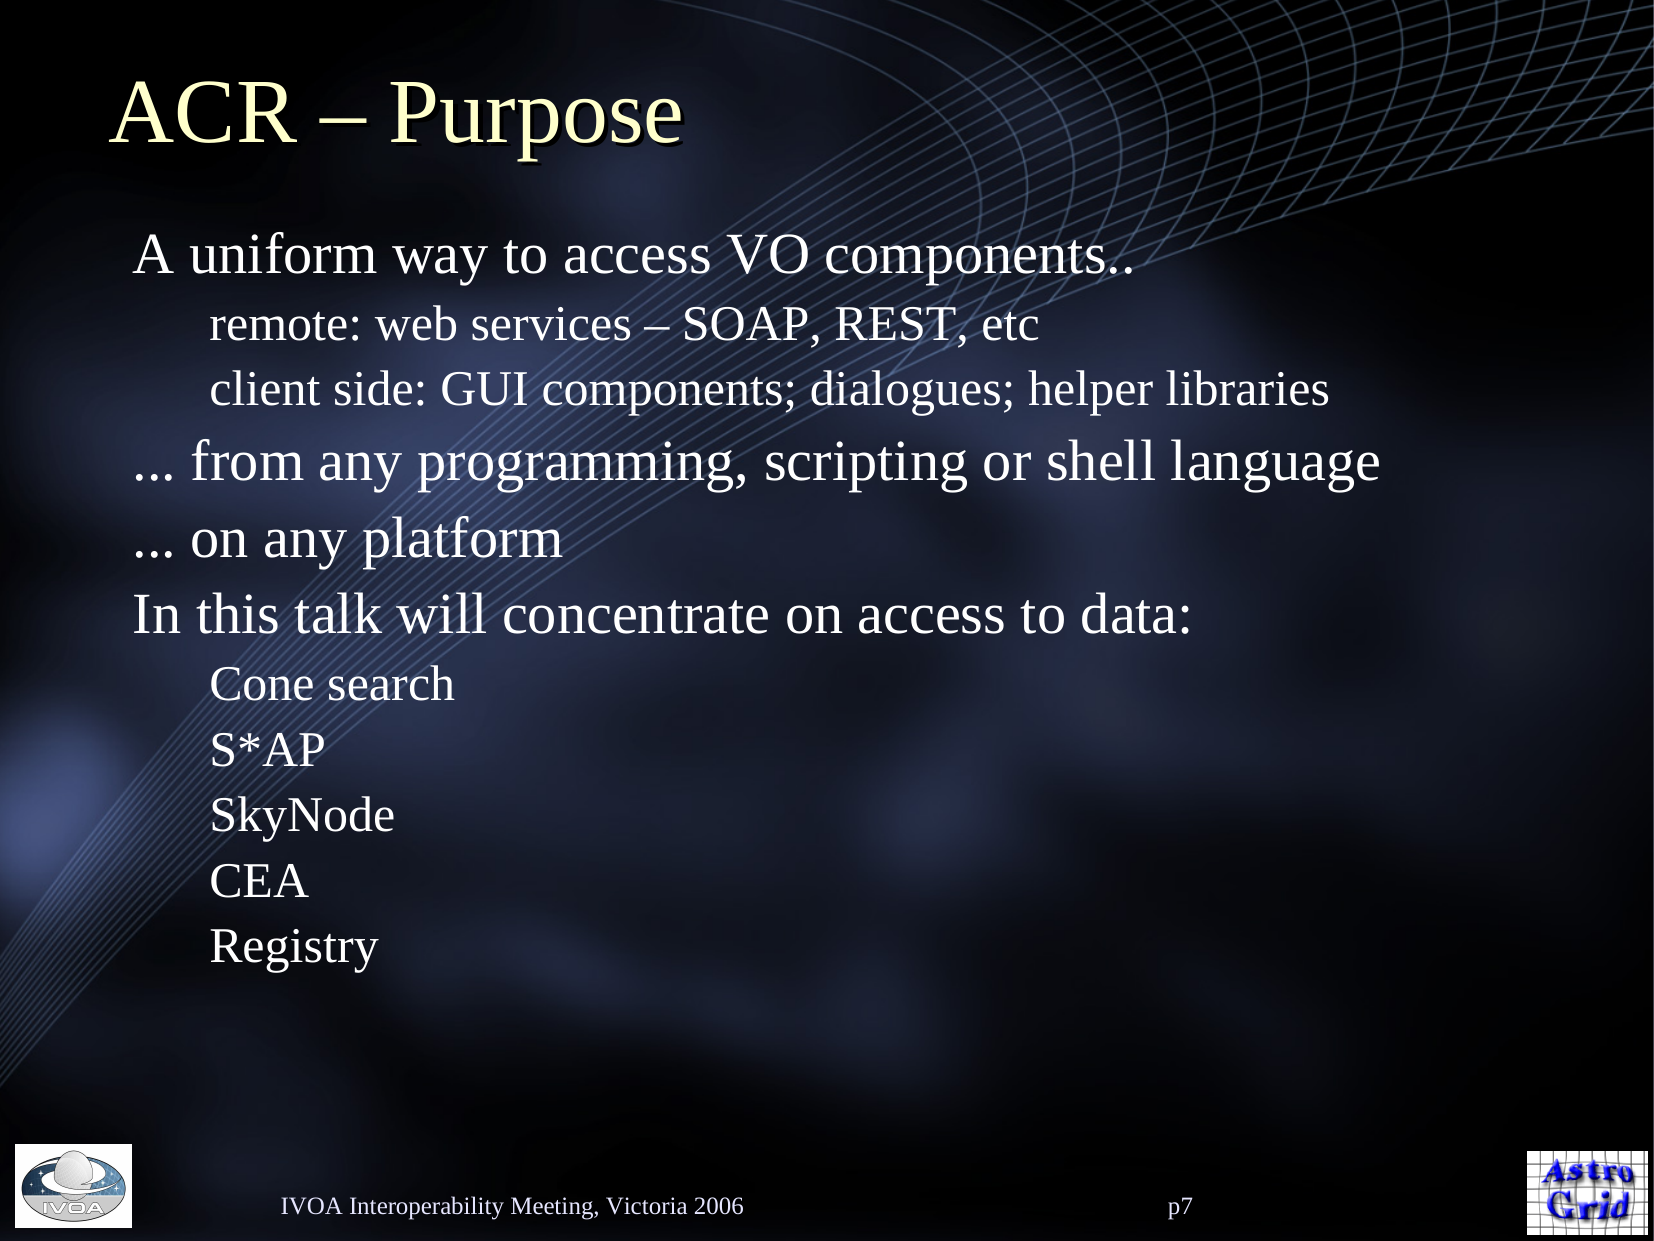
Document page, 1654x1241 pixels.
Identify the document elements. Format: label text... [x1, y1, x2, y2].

title ACR – Purpose [108, 26, 1534, 196]
list A uniform way to access VO components.. remote: web services – SOAP, REST, etc client side: GUI components; dialogues; helper libraries ... from any programming, scripting or shell language ... on any platform In this talk will concentrate on access to data: Cone search S*AP SkyNode CEA Registry [115, 223, 1536, 1097]
picture [0, 0, 1654, 1241]
